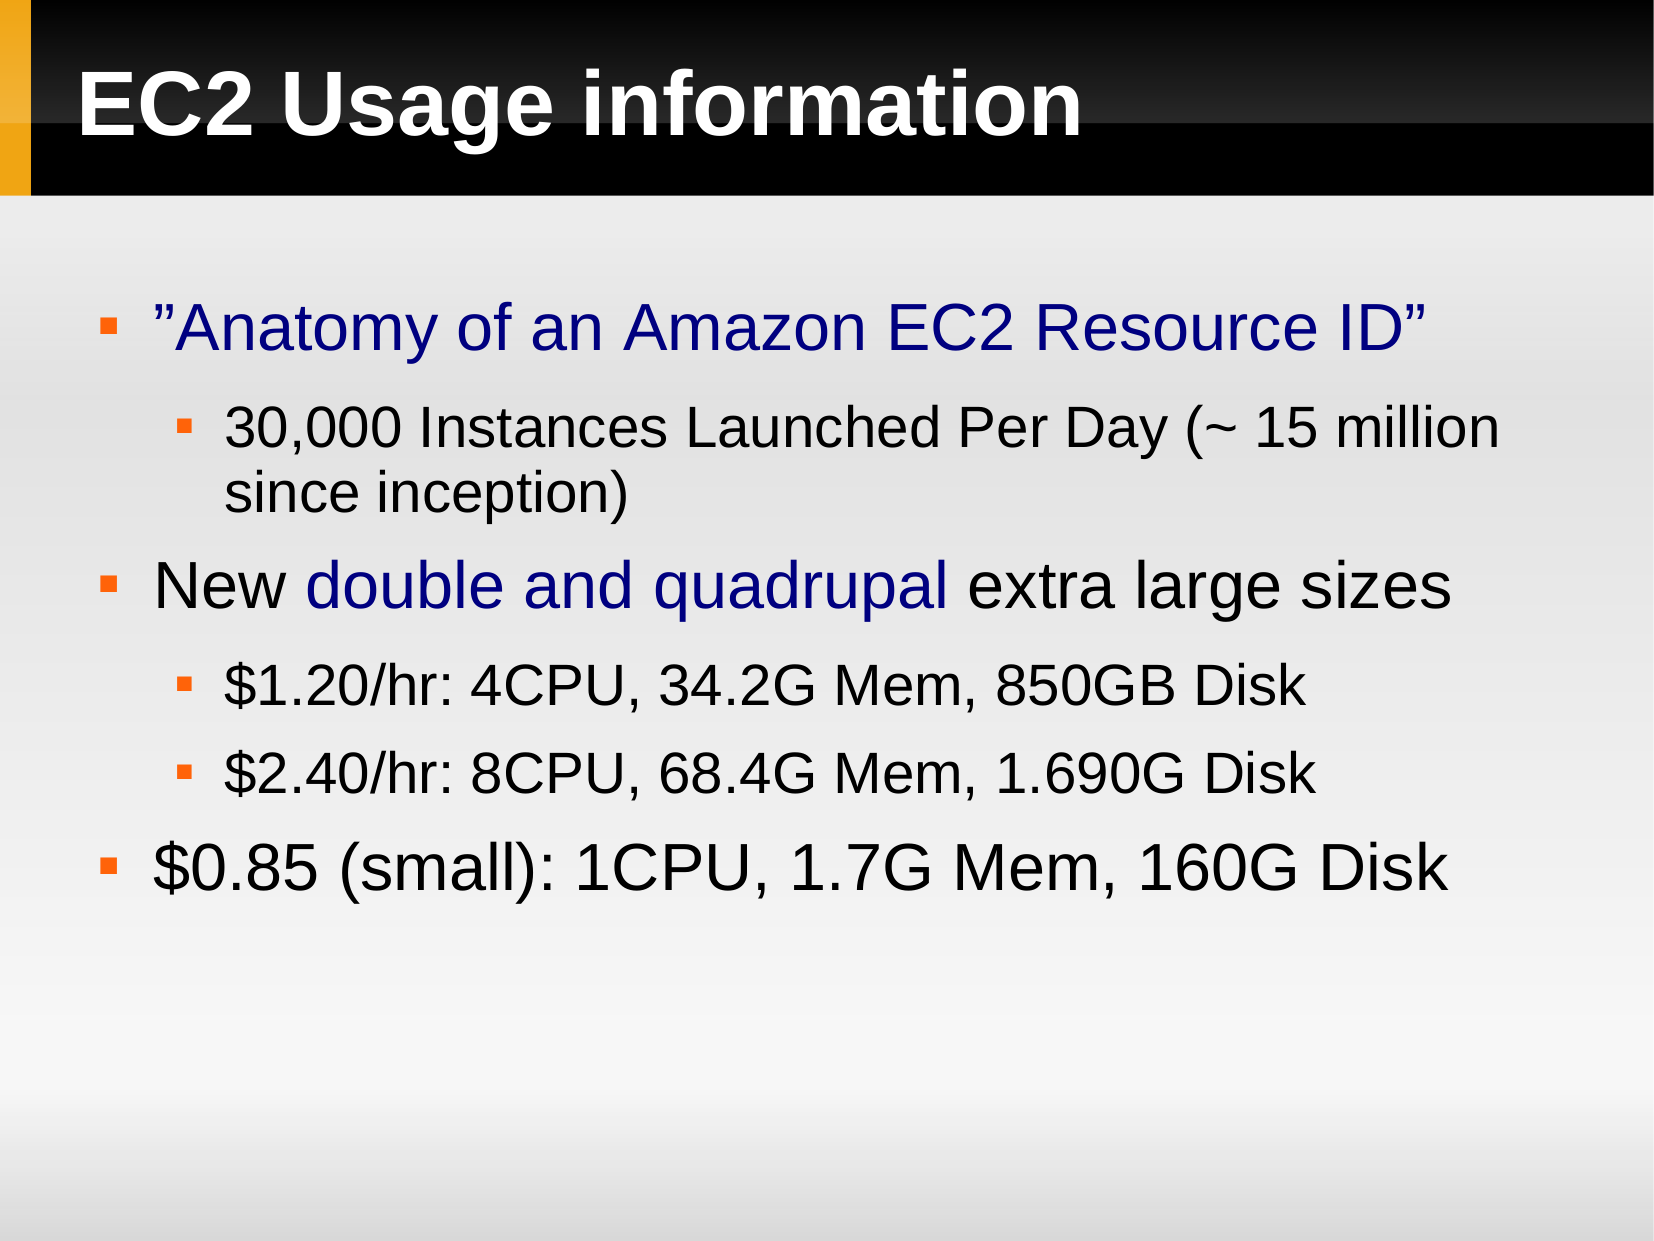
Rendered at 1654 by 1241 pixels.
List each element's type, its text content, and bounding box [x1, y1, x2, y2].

title EC2 Usage information [76, 7, 1565, 200]
picture [0, 0, 1654, 1241]
list ”Anatomy of an Amazon EC2 Resource ID” 30,000 Instances Launched Per Day (~ 15 million since inception) New double and quadrupal extra large sizes $1.20/hr: 4CPU, 34.2G Mem, 850GB Disk $2.40/hr: 8CPU, 68.4G Mem, 1.690G Disk $0.85 (small): 1CPU, 1.7G Mem, 160G Disk [82, 290, 1571, 1094]
